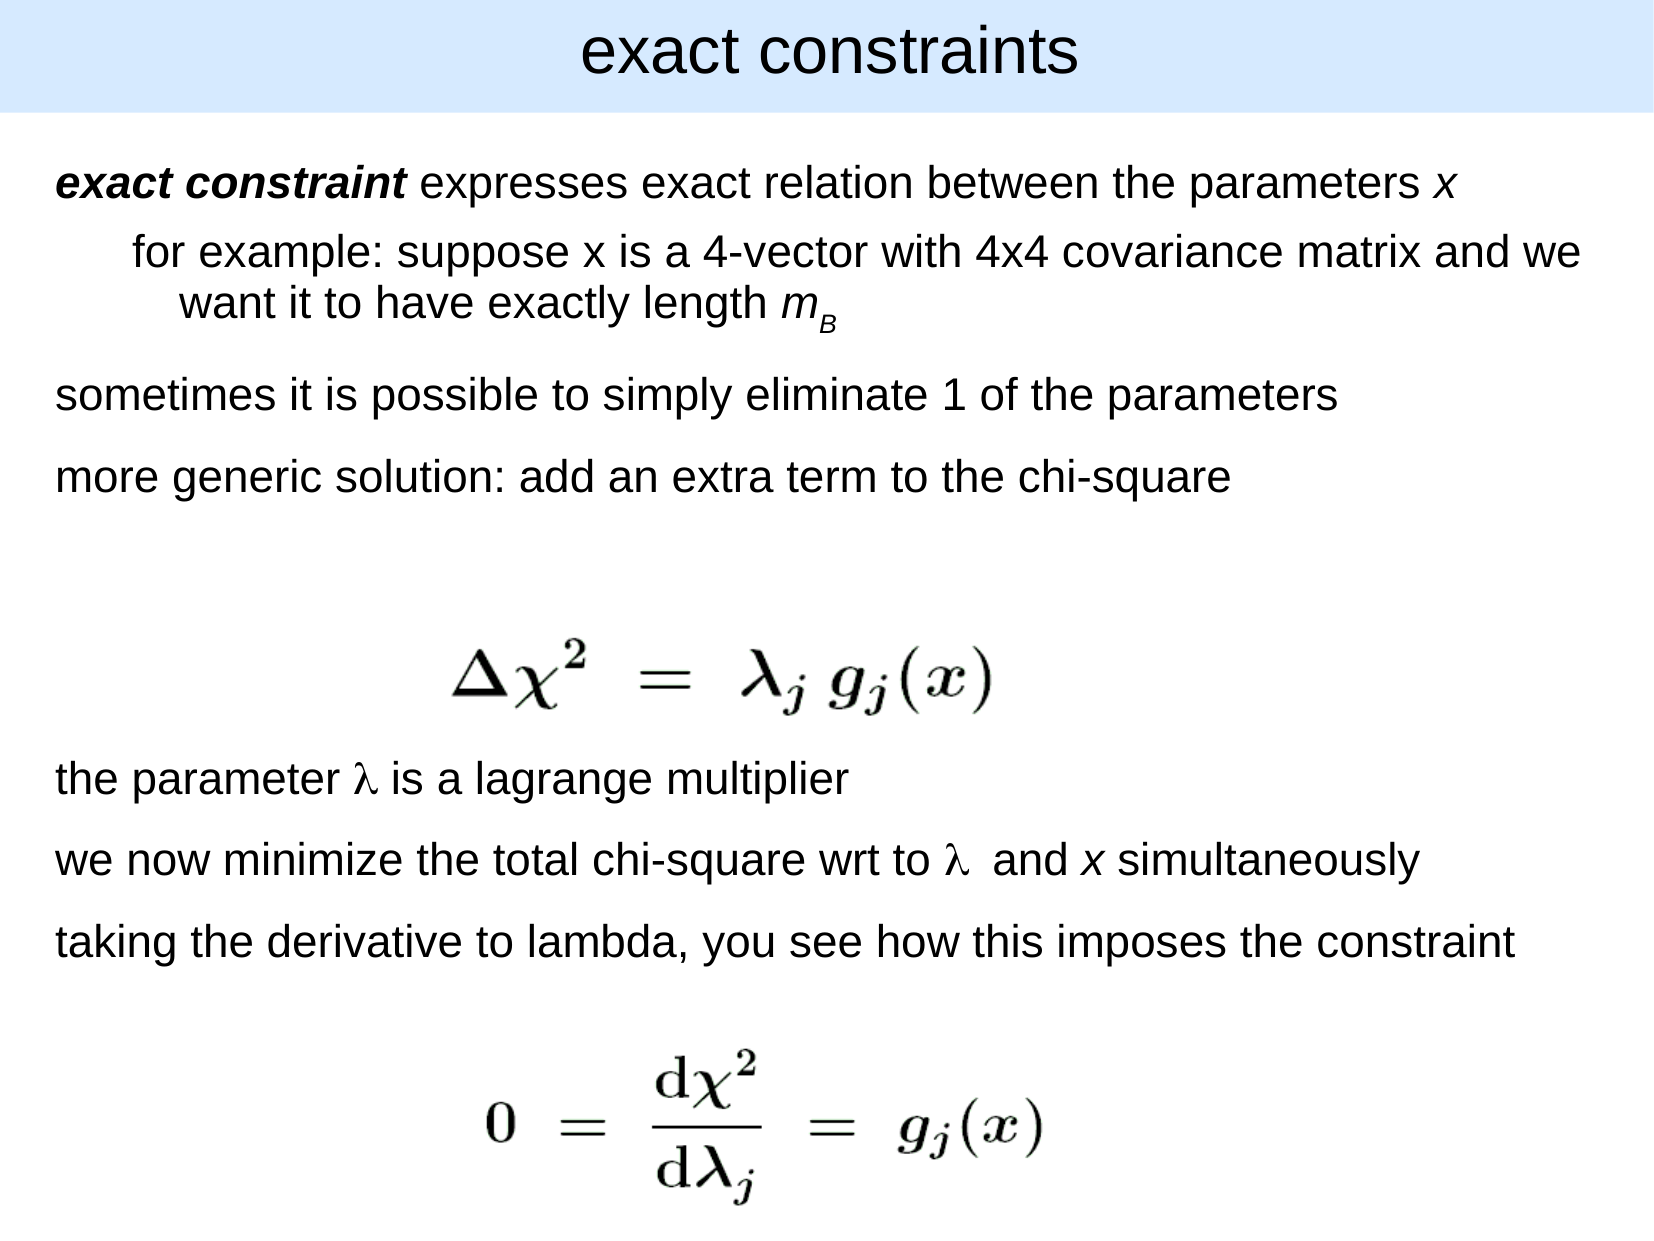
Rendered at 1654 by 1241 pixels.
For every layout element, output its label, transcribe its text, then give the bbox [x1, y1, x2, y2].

list exact constraint expresses exact relation between the parameters x for example: suppose x is a 4-vector with 4x4 covariance matrix and we want it to have exactly length mB sometimes it is possible to simply eliminate 1 of the parameters more generic solution: add an extra term to the chi-square [37, 156, 1613, 638]
title exact constraints [86, 0, 1576, 101]
picture [426, 602, 1027, 753]
picture [460, 1042, 1061, 1228]
list the parameter  is a lagrange multiplier we now minimize the total chi-square wrt to  and x simultaneously taking the derivative to lambda, you see how this imposes the constraint [37, 753, 1613, 1088]
